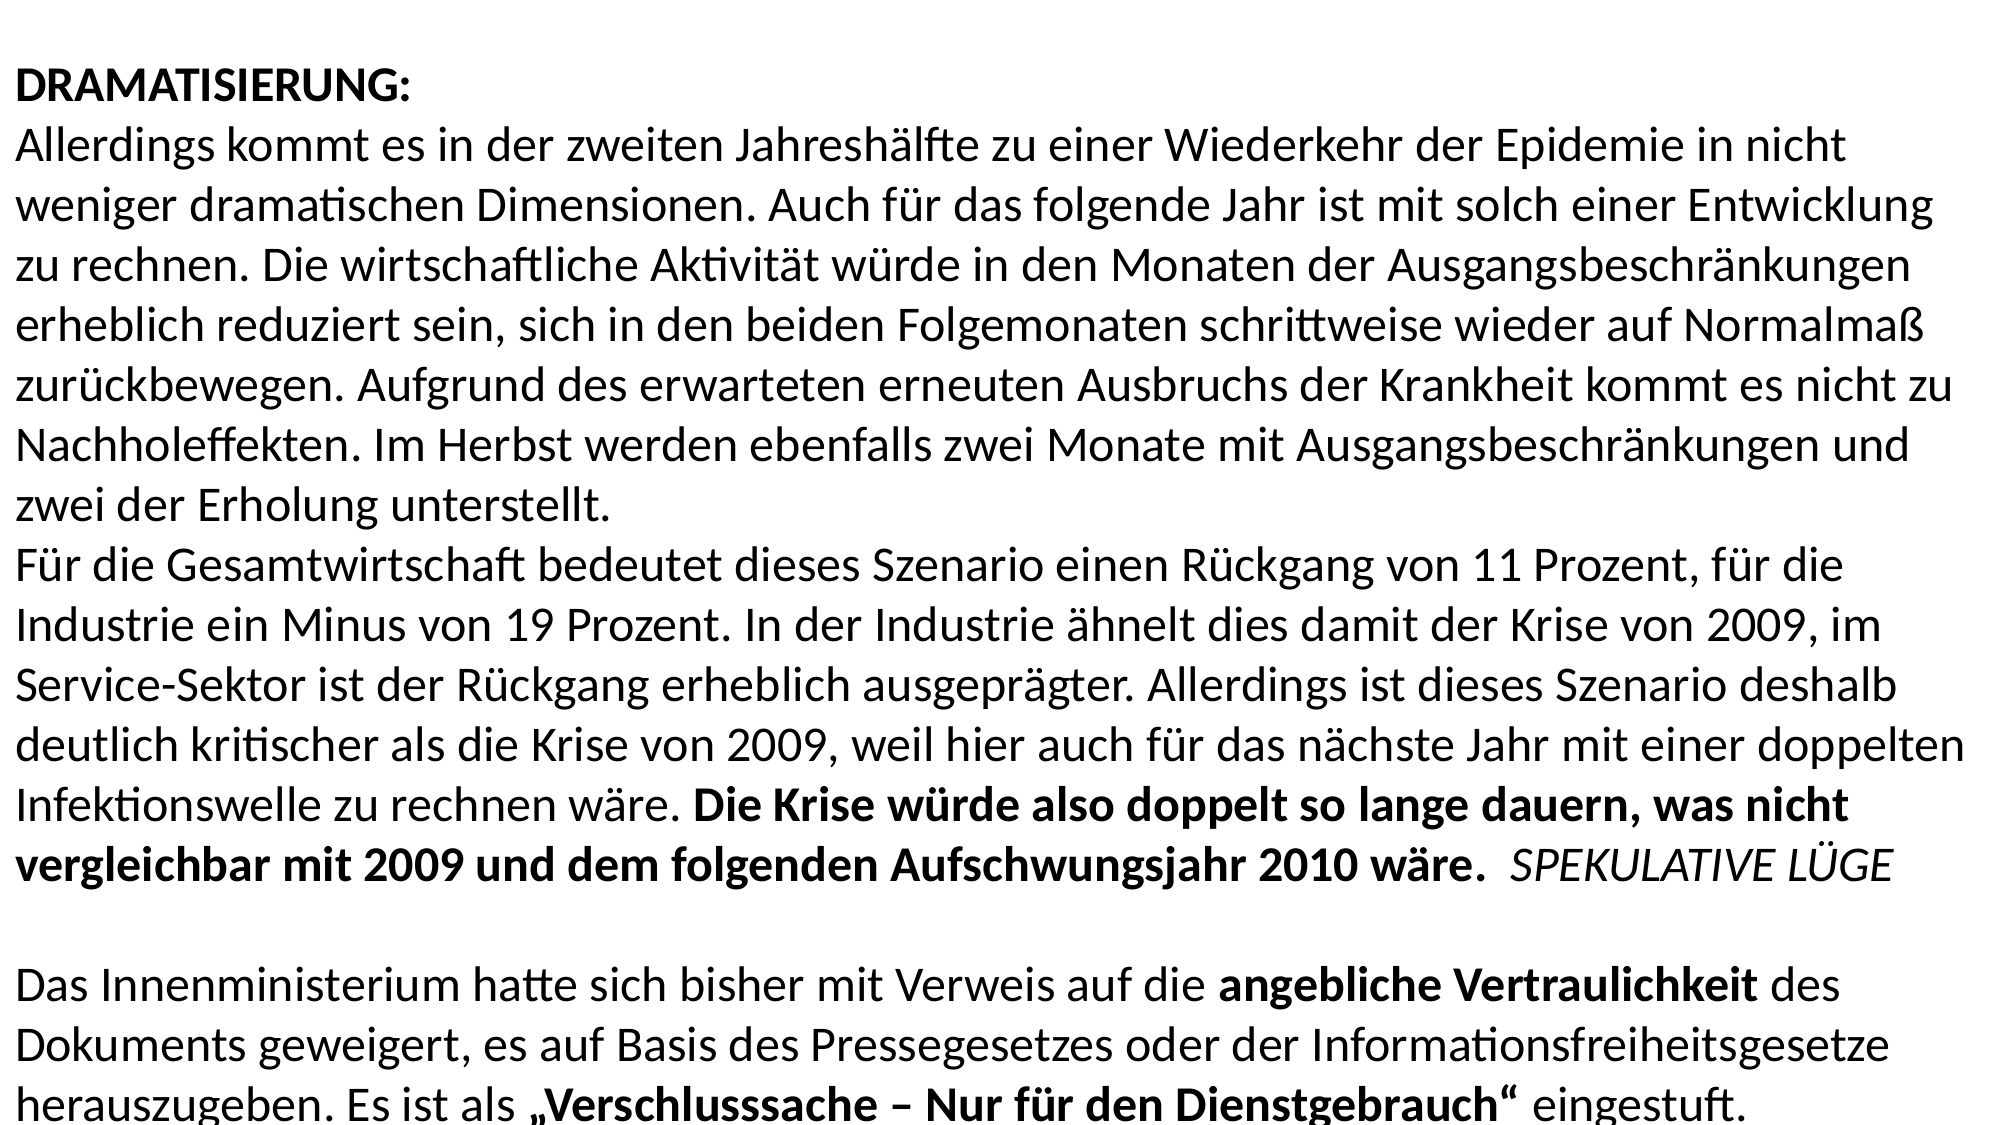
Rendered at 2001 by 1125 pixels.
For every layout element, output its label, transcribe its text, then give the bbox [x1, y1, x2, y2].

text_box DRAMATISIERUNG: Allerdings kommt es in der zweiten Jahreshälfte zu einer Wiederkehr der Epidemie in nicht weniger dramatischen Dimensionen. Auch für das folgende Jahr ist mit solch einer Entwicklung zu rechnen. Die wirtschaftliche Aktivität würde in den Monaten der Ausgangsbeschränkungen erheblich reduziert sein, sich in den beiden Folgemonaten schrittweise wieder auf Normalmaß zurückbewegen. Aufgrund des erwarteten erneuten Ausbruchs der Krankheit kommt es nicht zu Nachholeffekten. Im Herbst werden ebenfalls zwei Monate mit Ausgangsbeschränkungen und zwei der Erholung unterstellt. Für die Gesamtwirtschaft bedeutet dieses Szenario einen Rückgang von 11 Prozent, für die Industrie ein Minus von 19 Prozent. In der Industrie ähnelt dies damit der Krise von 2009, im Service-Sektor ist der Rückgang erheblich ausgeprägter. Allerdings ist dieses Szenario deshalb deutlich kritischer als die Krise von 2009, weil hier auch für das nächste Jahr mit einer doppelten Infektionswelle zu rechnen wäre. Die Krise würde also doppelt so lange dauern, was nicht vergleichbar mit 2009 und dem folgenden Aufschwungsjahr 2010 wäre. SPEKULATIVE LÜGE Das Innenministerium hatte sich bisher mit Verweis auf die angebliche Vertraulichkeit des Dokuments geweigert, es auf Basis des Pressegesetzes oder der Informationsfreiheitsgesetze herauszugeben. Es ist als „Verschlusssache – Nur für den Dienstgebrauch“ eingestuft. [0, 44, 2000, 1125]
